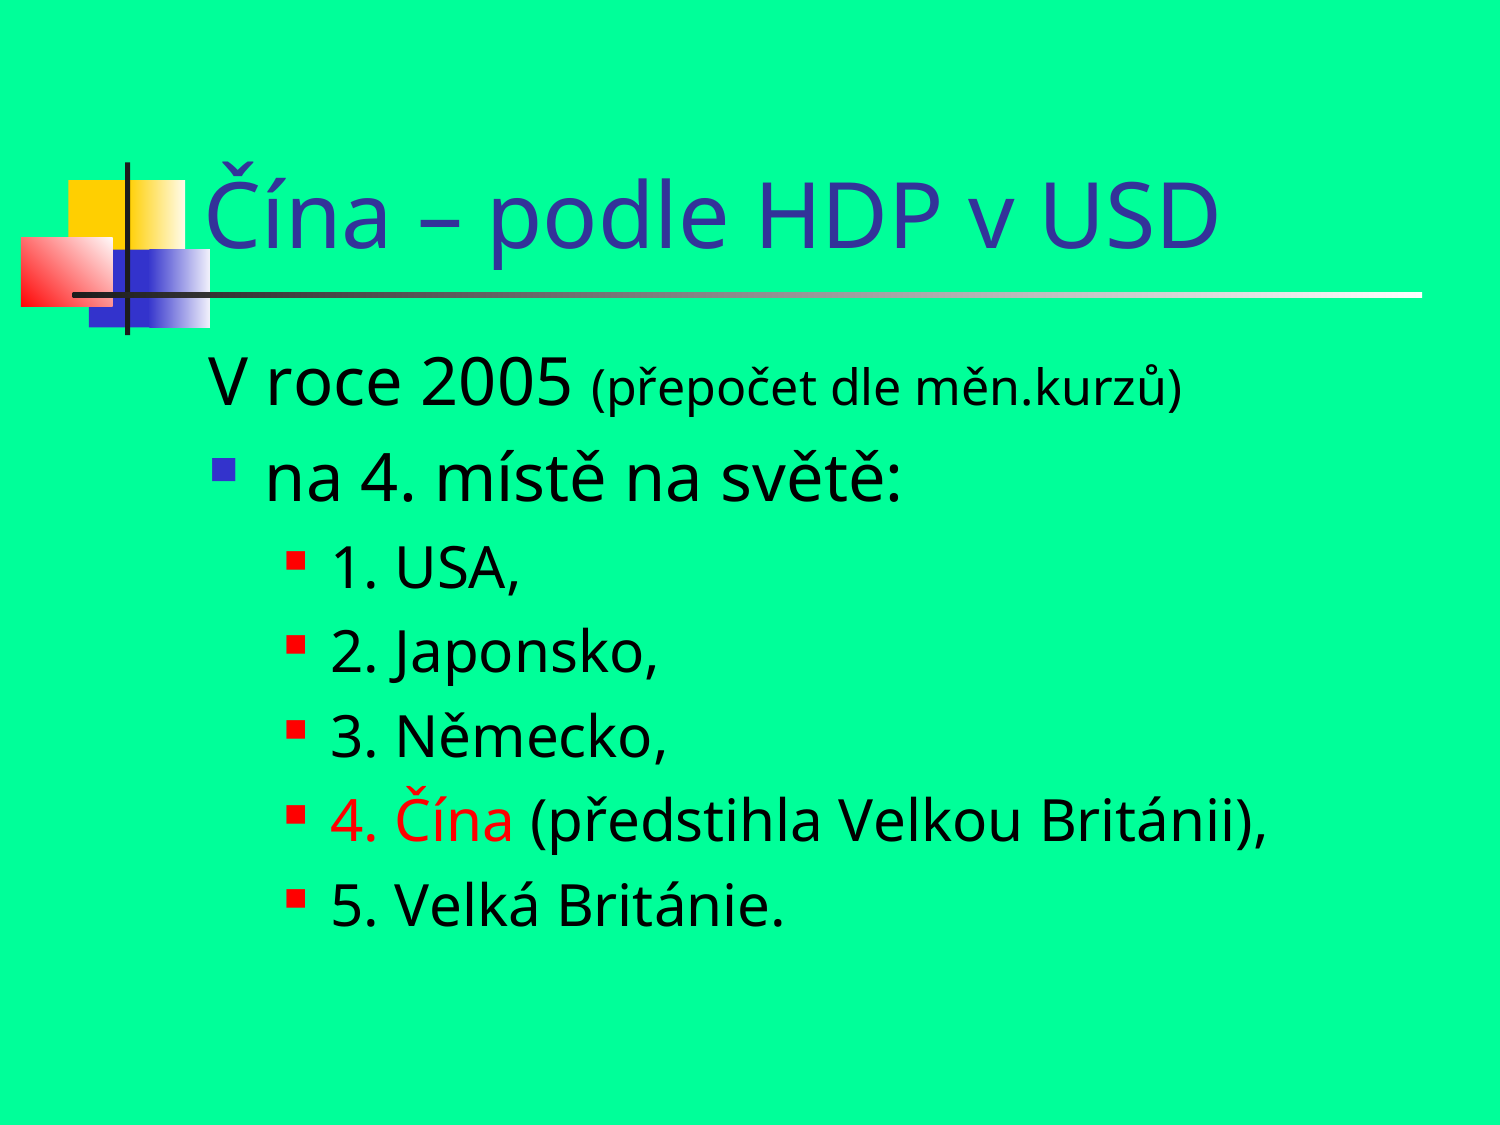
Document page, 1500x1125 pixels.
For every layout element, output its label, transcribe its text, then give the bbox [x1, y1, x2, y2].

list V roce 2005 (přepočet dle měn.kurzů) na 4. místě na světě: 1. USA, 2. Japonsko, 3. Německo, 4. Čína (předstihla Velkou Británii), 5. Velká Británie. [193, 331, 1469, 1043]
title Čína – podle HDP v USD [188, 35, 1468, 276]
